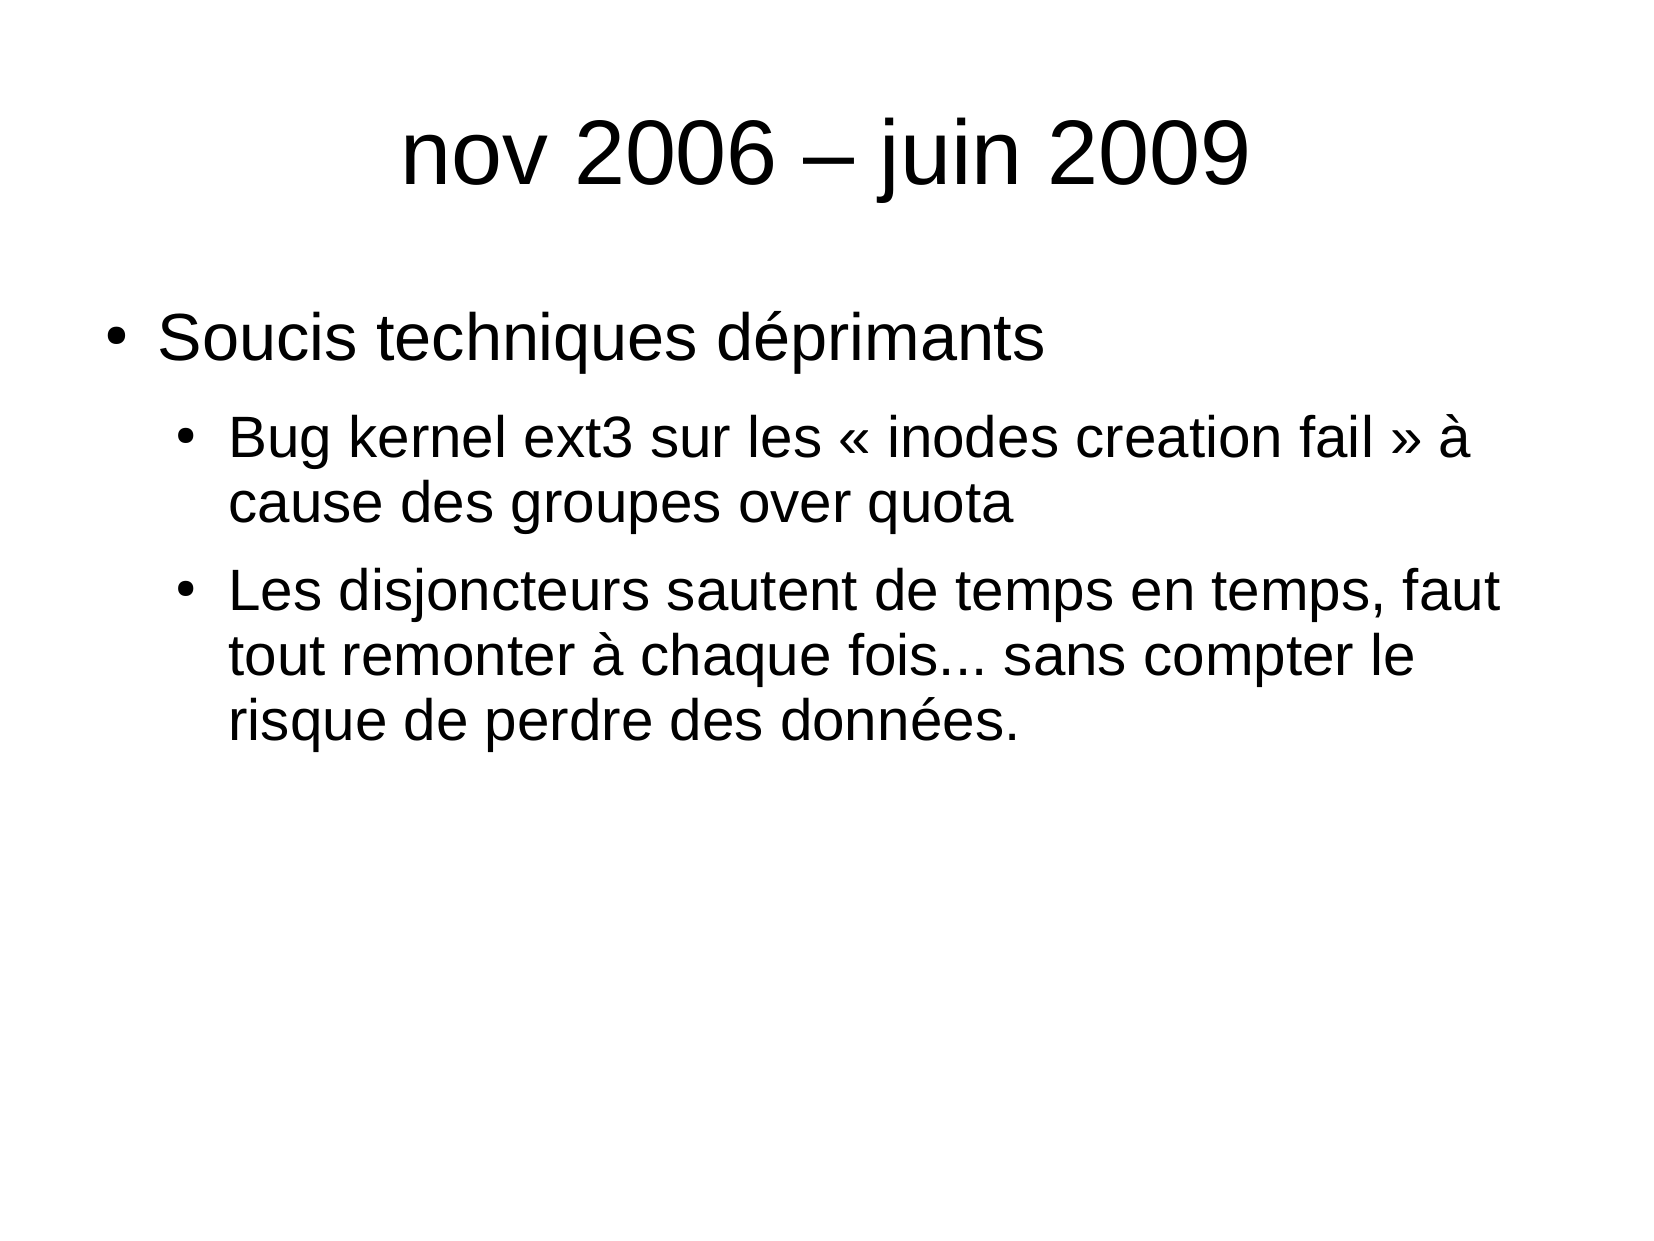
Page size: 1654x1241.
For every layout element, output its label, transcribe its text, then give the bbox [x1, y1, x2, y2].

list Soucis techniques déprimants Bug kernel ext3 sur les « inodes creation fail » à cause des groupes over quota Les disjoncteurs sautent de temps en temps, faut tout remonter à chaque fois... sans compter le risque de perdre des données. [86, 300, 1576, 1126]
title nov 2006 – juin 2009 [82, 56, 1571, 250]
